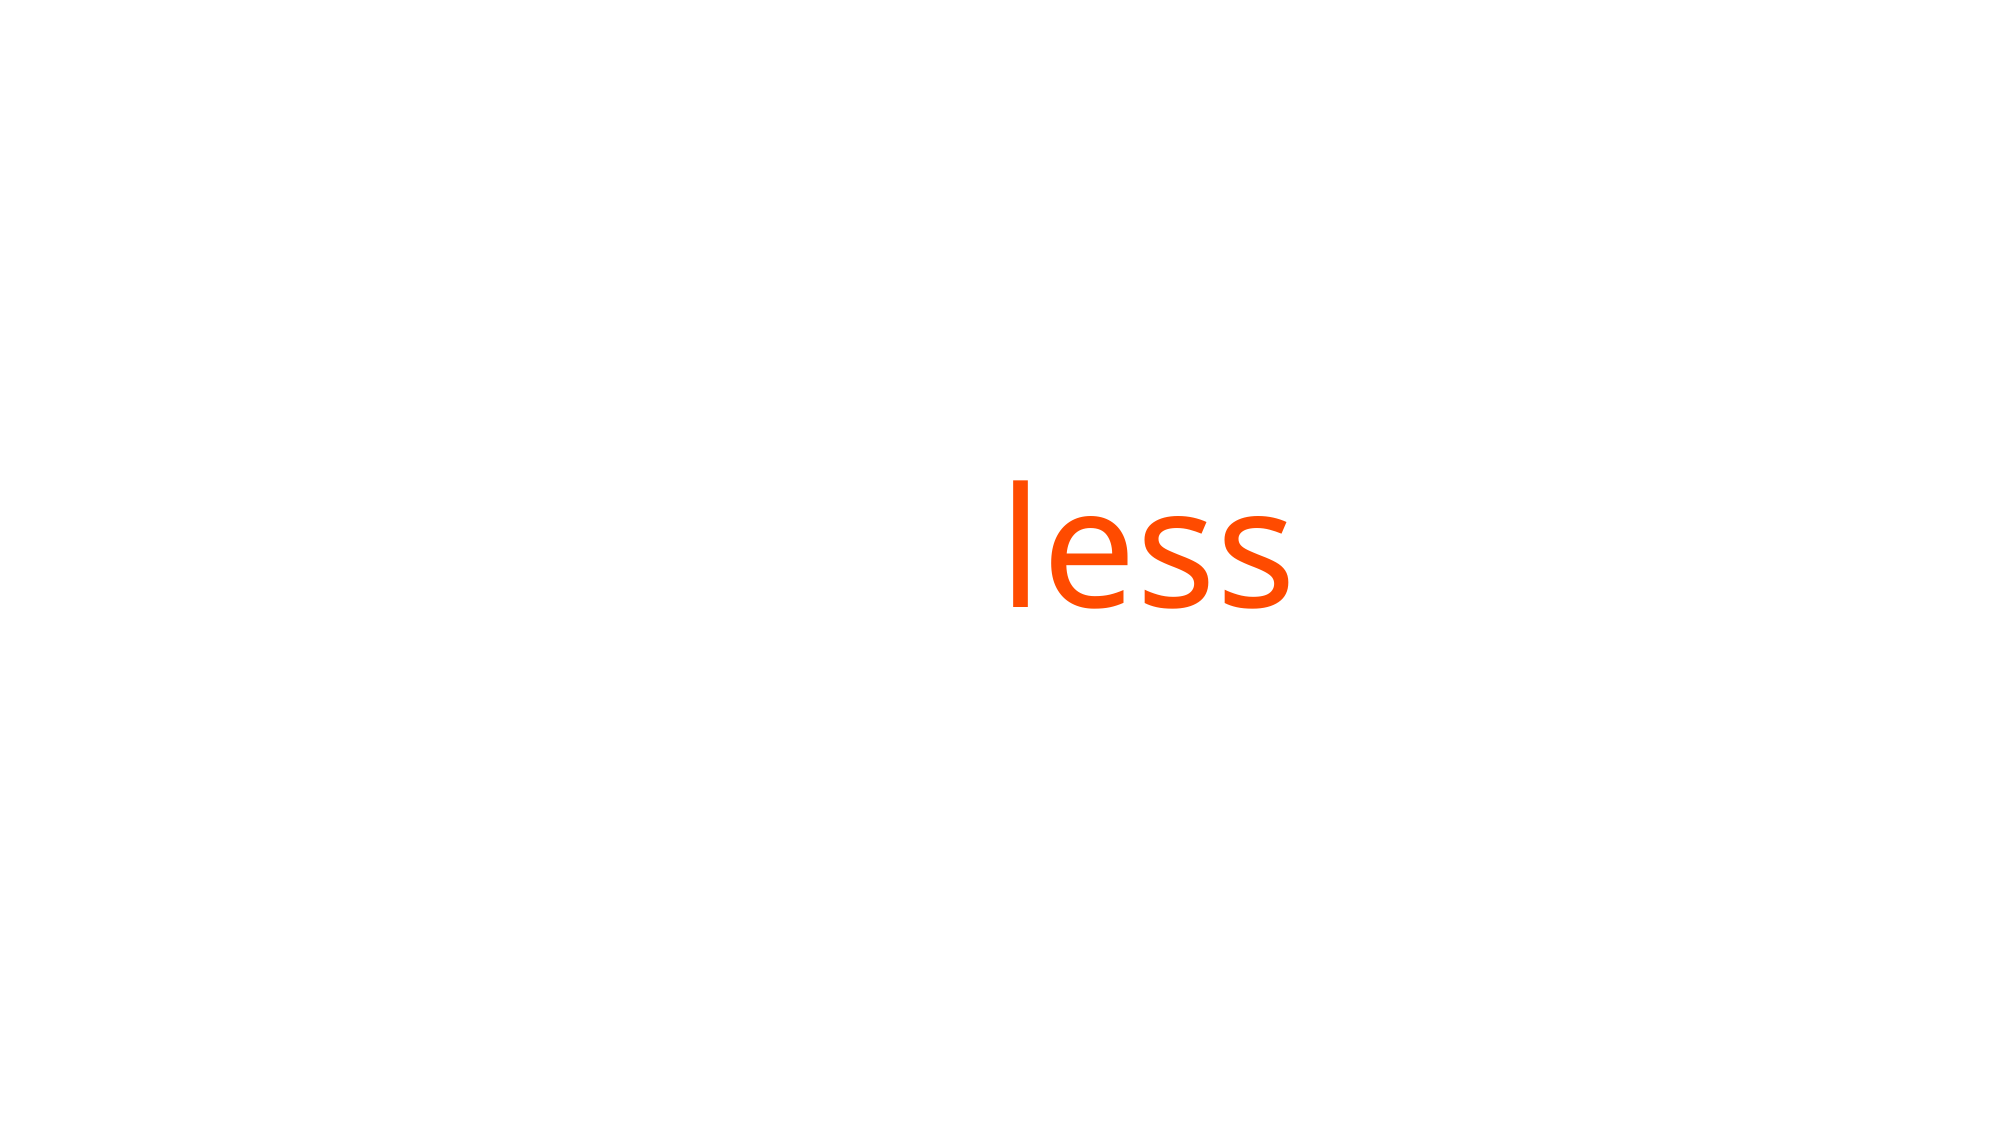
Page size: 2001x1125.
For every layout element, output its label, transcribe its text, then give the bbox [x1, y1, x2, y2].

text_box Egoless [383, 433, 1617, 651]
